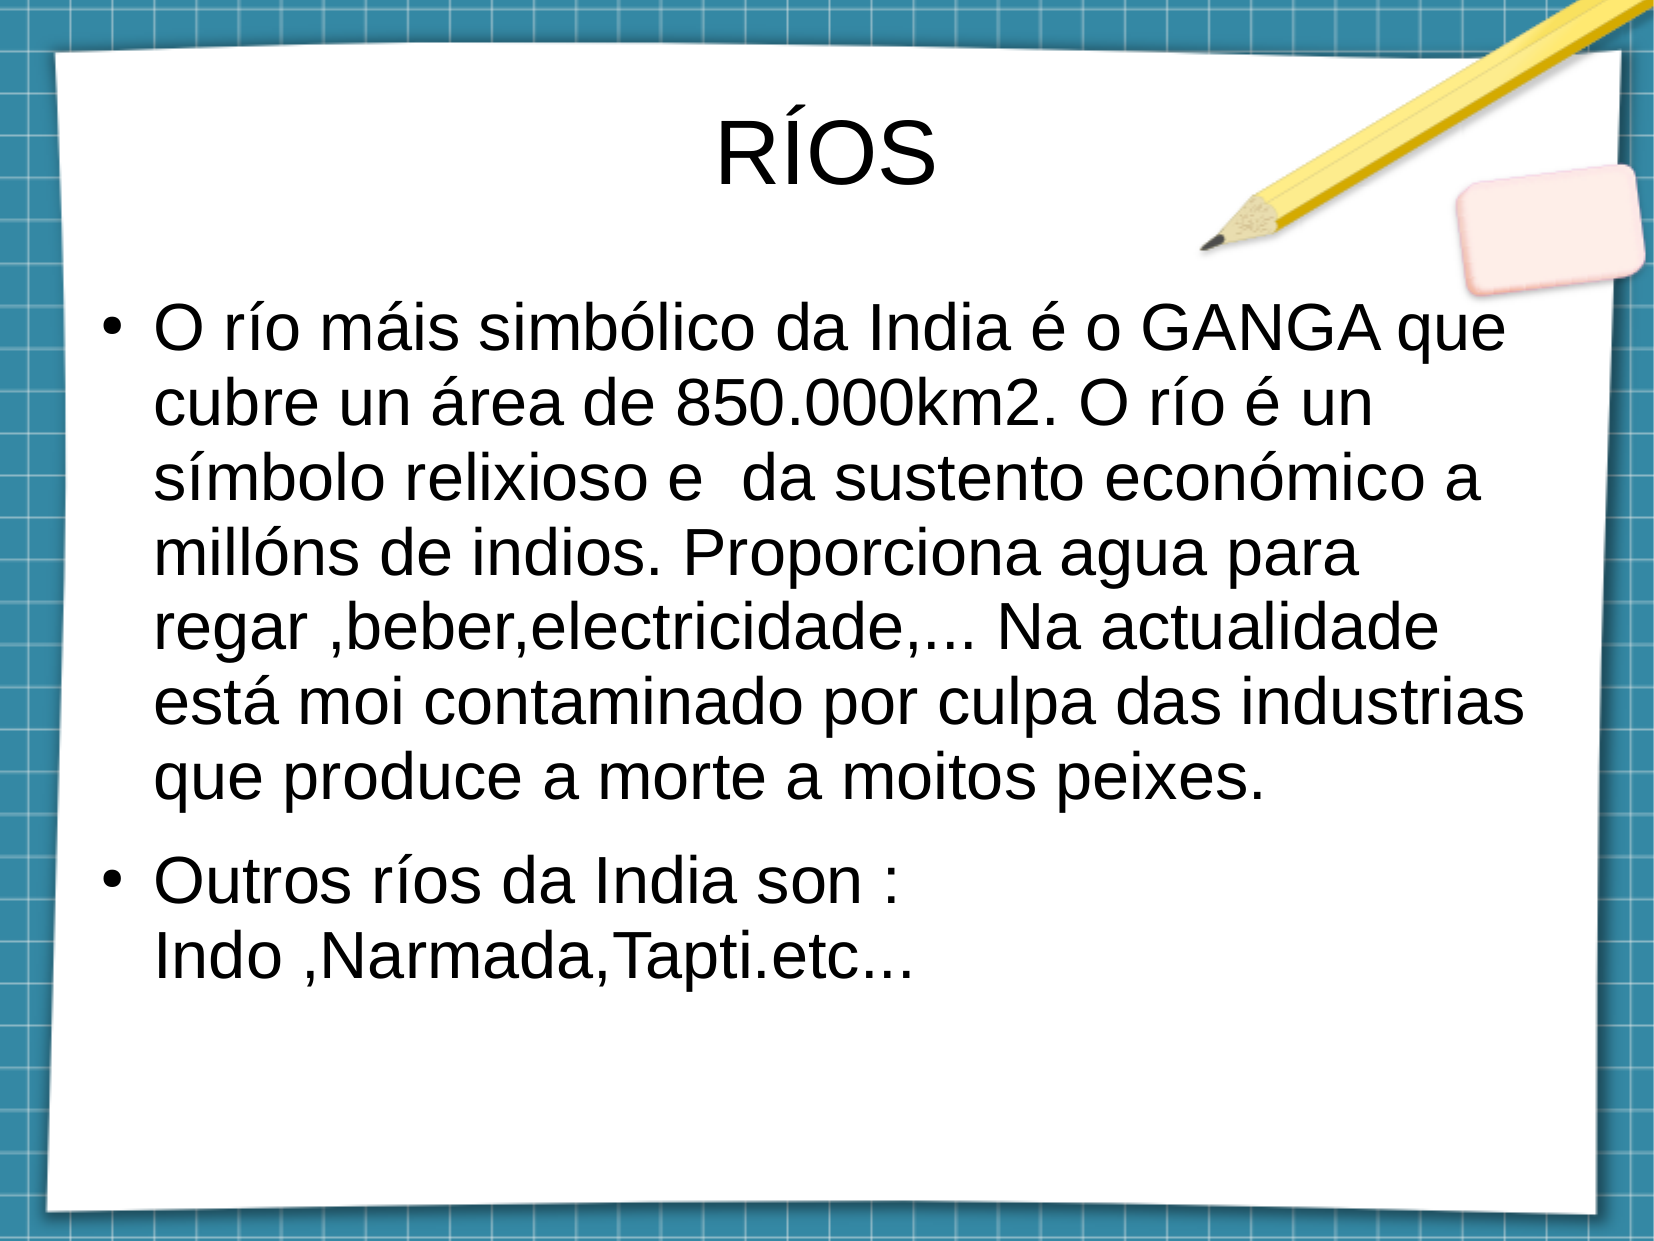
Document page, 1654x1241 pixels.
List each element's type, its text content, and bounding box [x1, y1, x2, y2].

title RÍOS [82, 49, 1571, 257]
picture [0, 0, 1654, 1241]
list O río máis simbólico da India é o GANGA que cubre un área de 850.000km2. O río é un símbolo relixioso e da sustento económico a millóns de indios. Proporciona agua para regar ,beber,electricidade,... Na actualidade está moi contaminado por culpa das industrias que produce a morte a moitos peixes. Outros ríos da India son : Indo ,Narmada,Tapti.etc... [82, 290, 1571, 1010]
